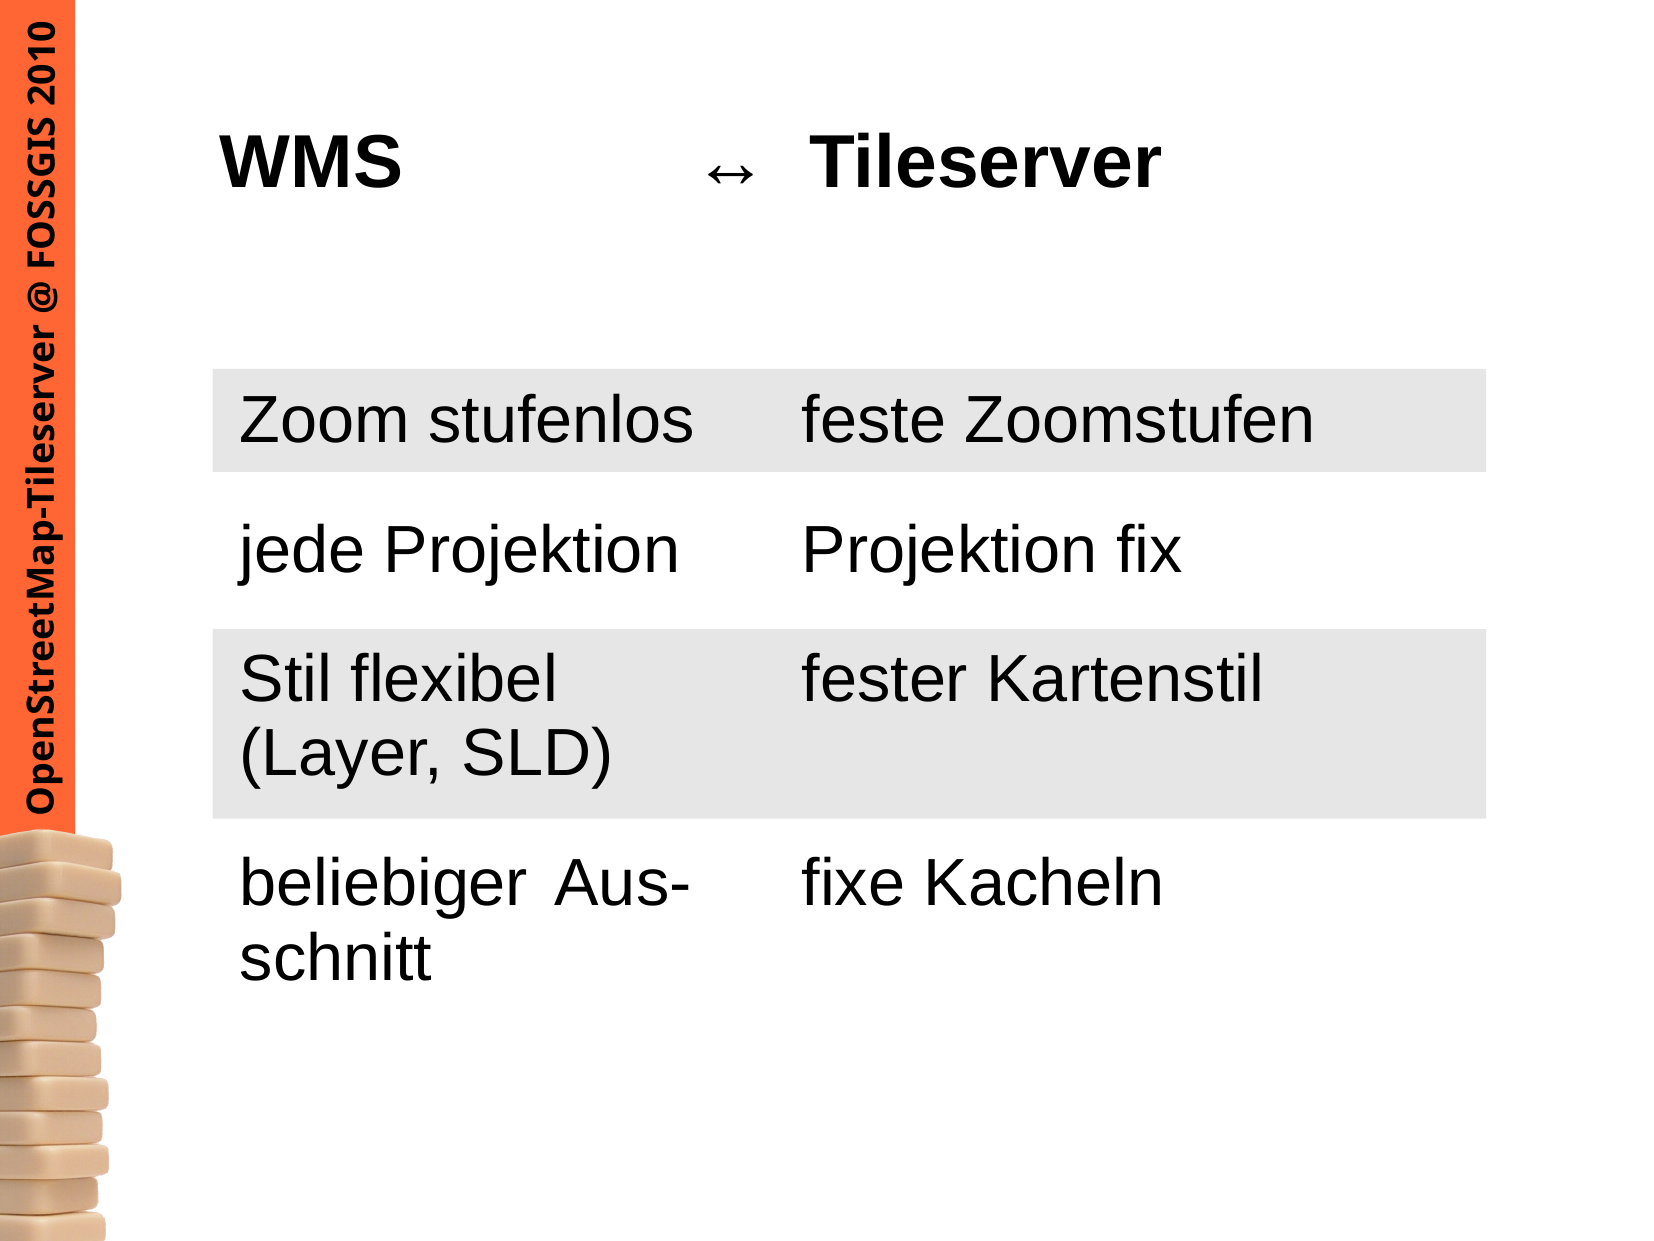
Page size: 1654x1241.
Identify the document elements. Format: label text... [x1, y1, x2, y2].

text_box [212, 368, 1487, 472]
text_box jede Projektion Projektion fix [225, 505, 1417, 595]
text_box Stil flexibel fester Kartenstil (Layer, SLD) [225, 633, 1417, 798]
text_box [212, 629, 1487, 819]
picture [0, 816, 133, 1241]
text_box beliebiger Aus- fixe Kacheln schnitt [225, 837, 1417, 1003]
text_box Zoom stufenlos feste Zoomstufen [225, 375, 1417, 465]
text_box WMS ↔ Tileserver [205, 112, 1501, 212]
